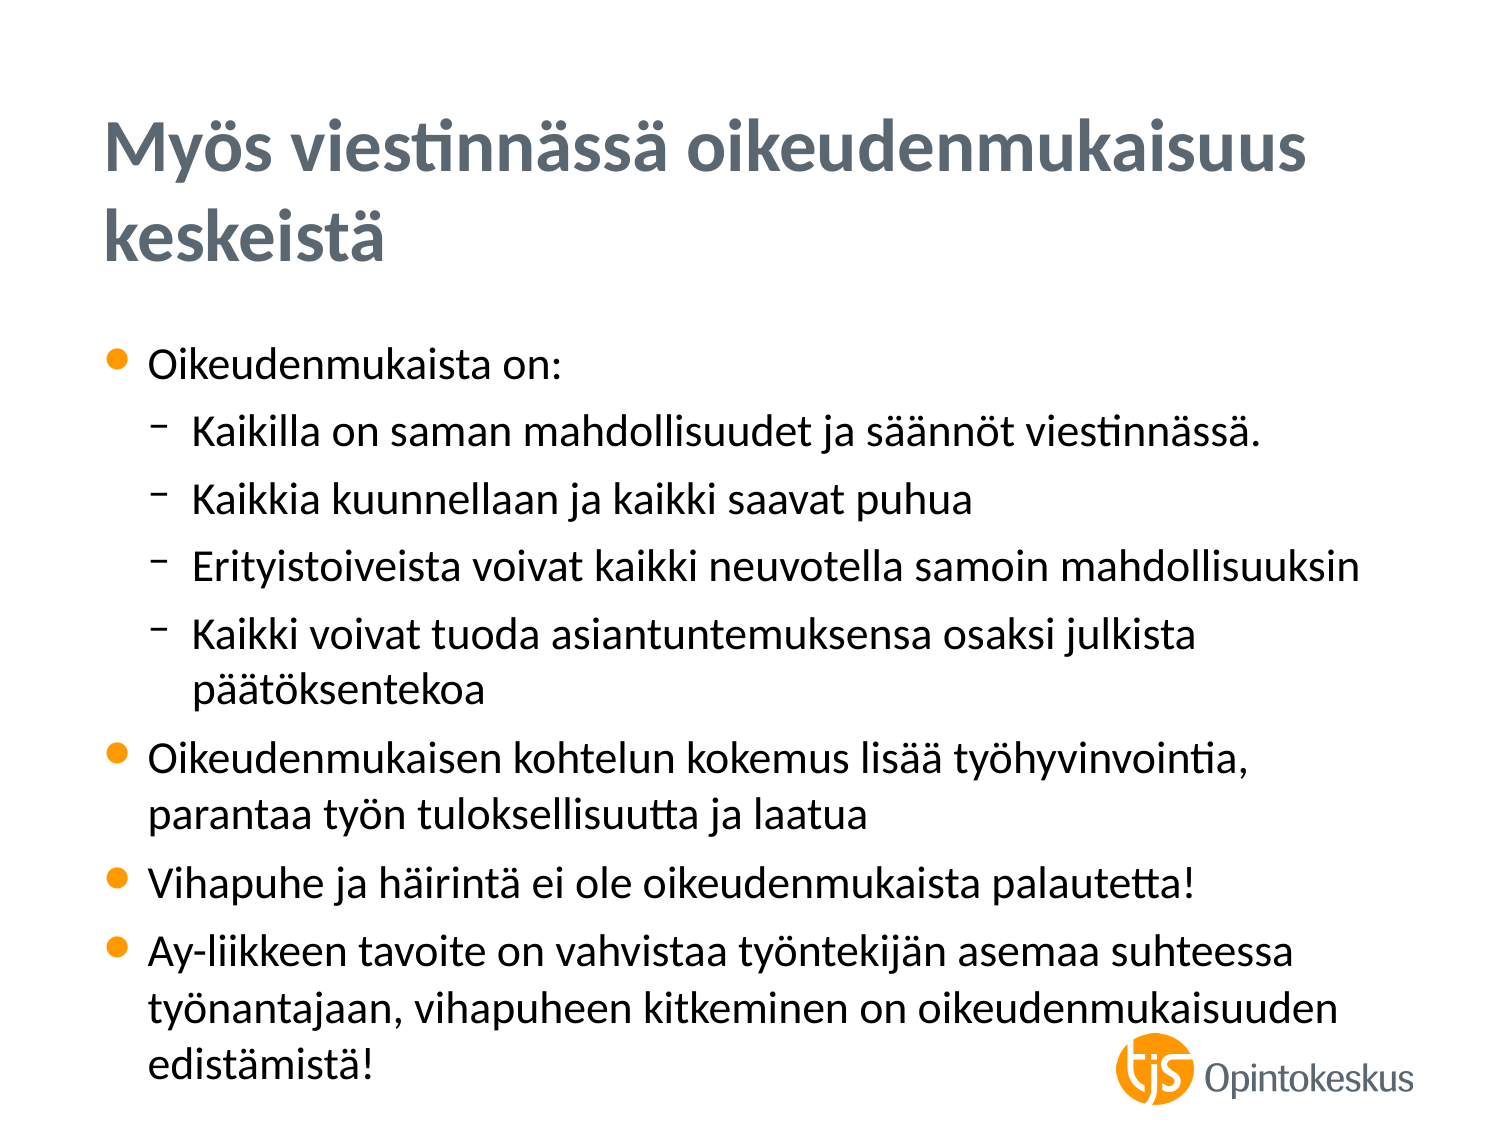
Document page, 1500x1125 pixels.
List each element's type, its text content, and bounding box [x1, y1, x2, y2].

title Myös viestinnässä oikeudenmukaisuus keskeistä [88, 88, 1412, 266]
picture [1116, 1033, 1413, 1105]
list Oikeudenmukaista on: Kaikilla on saman mahdollisuudet ja säännöt viestinnässä. Kaikkia kuunnellaan ja kaikki saavat puhua Erityistoiveista voivat kaikki neuvotella samoin mahdollisuuksin Kaikki voivat tuoda asiantuntemuksensa osaksi julkista päätöksentekoa Oikeudenmukaisen kohtelun kokemus lisää työhyvinvointia, parantaa työn tuloksellisuutta ja laatua Vihapuhe ja häirintä ei ole oikeudenmukaista palautetta! Ay-liikkeen tavoite on vahvistaa työntekijän asemaa suhteessa työnantajaan, vihapuheen kitkeminen on oikeudenmukaisuuden edistämistä! [88, 324, 1412, 1055]
